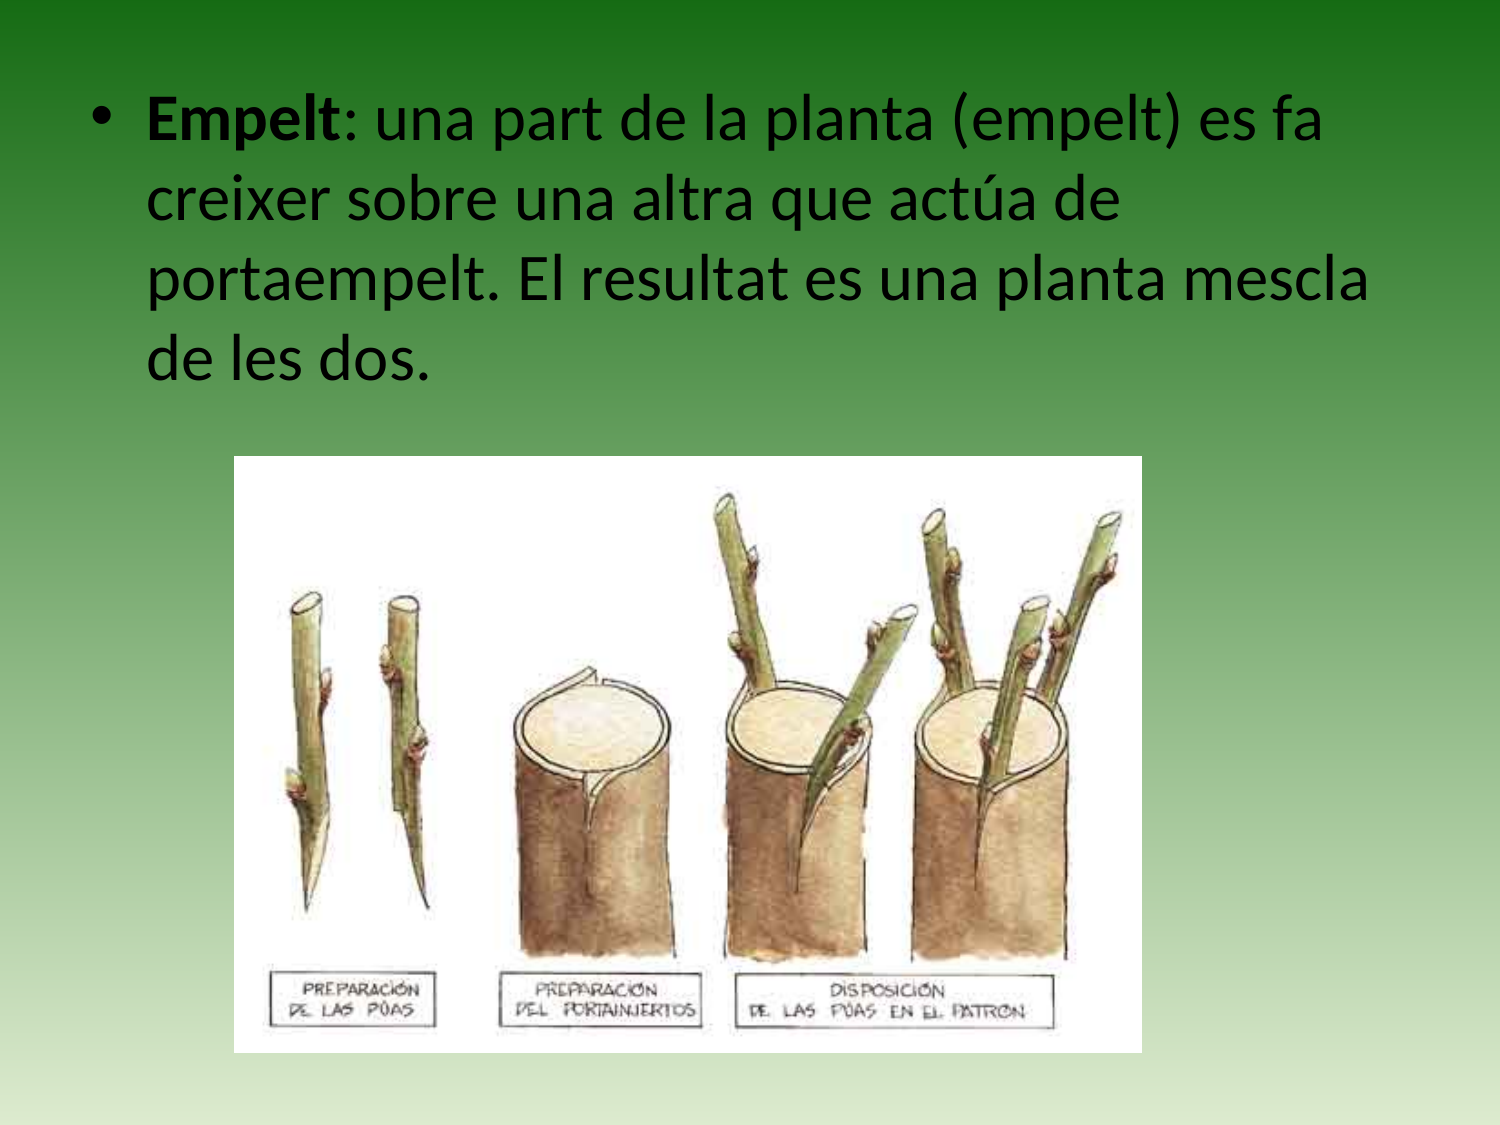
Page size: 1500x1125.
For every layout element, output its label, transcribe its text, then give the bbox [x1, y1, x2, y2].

list Empelt: una part de la planta (empelt) es fa creixer sobre una altra que actúa de portaempelt. El resultat es una planta mescla de les dos. [75, 66, 1426, 421]
picture [234, 456, 1142, 1053]
